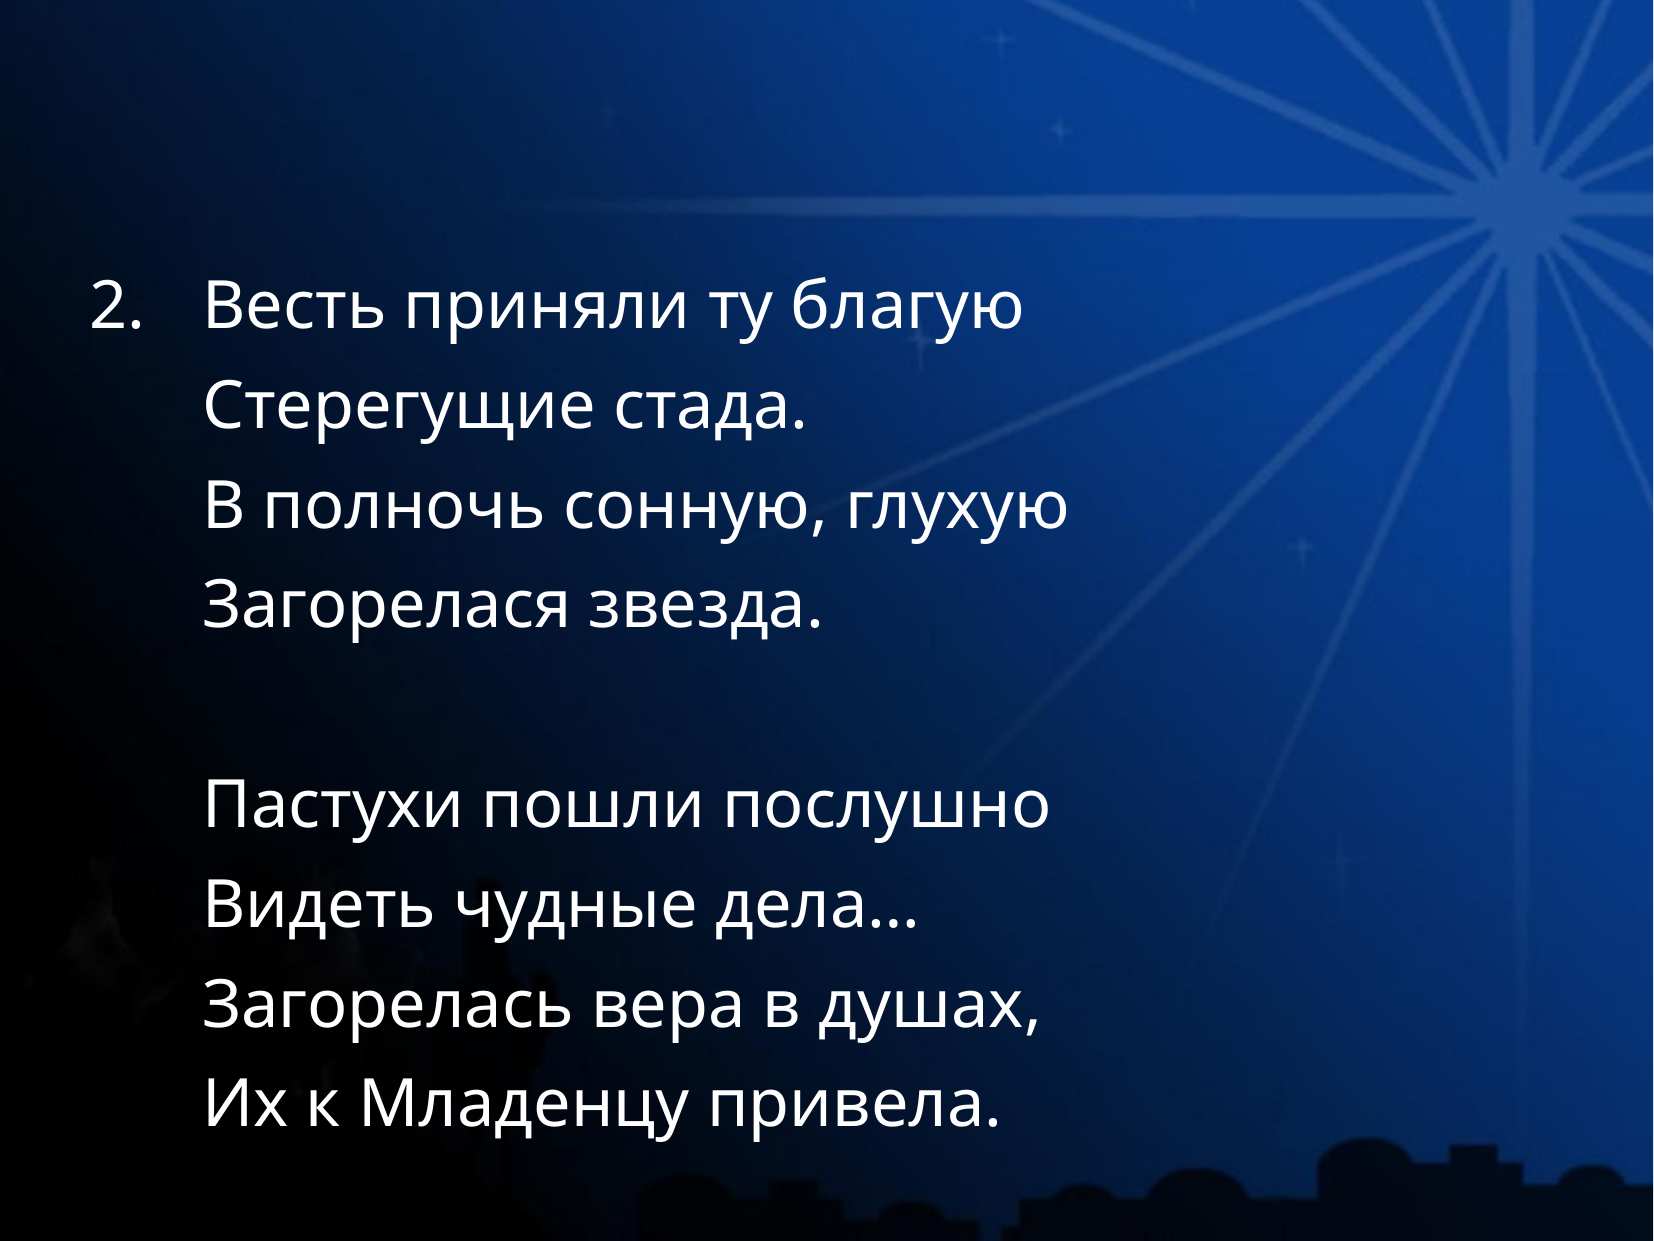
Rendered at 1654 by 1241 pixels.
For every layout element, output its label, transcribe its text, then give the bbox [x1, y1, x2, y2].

text_box 2. Весть приняли ту благую Стерегущие стада. В полночь сонную, глухую Загорелася звезда. Пастухи пошли послушно Видеть чудные дела… Загорелась вера в душах, Их к Младенцу привела. [75, 150, 1576, 1163]
picture [0, 0, 1654, 1241]
